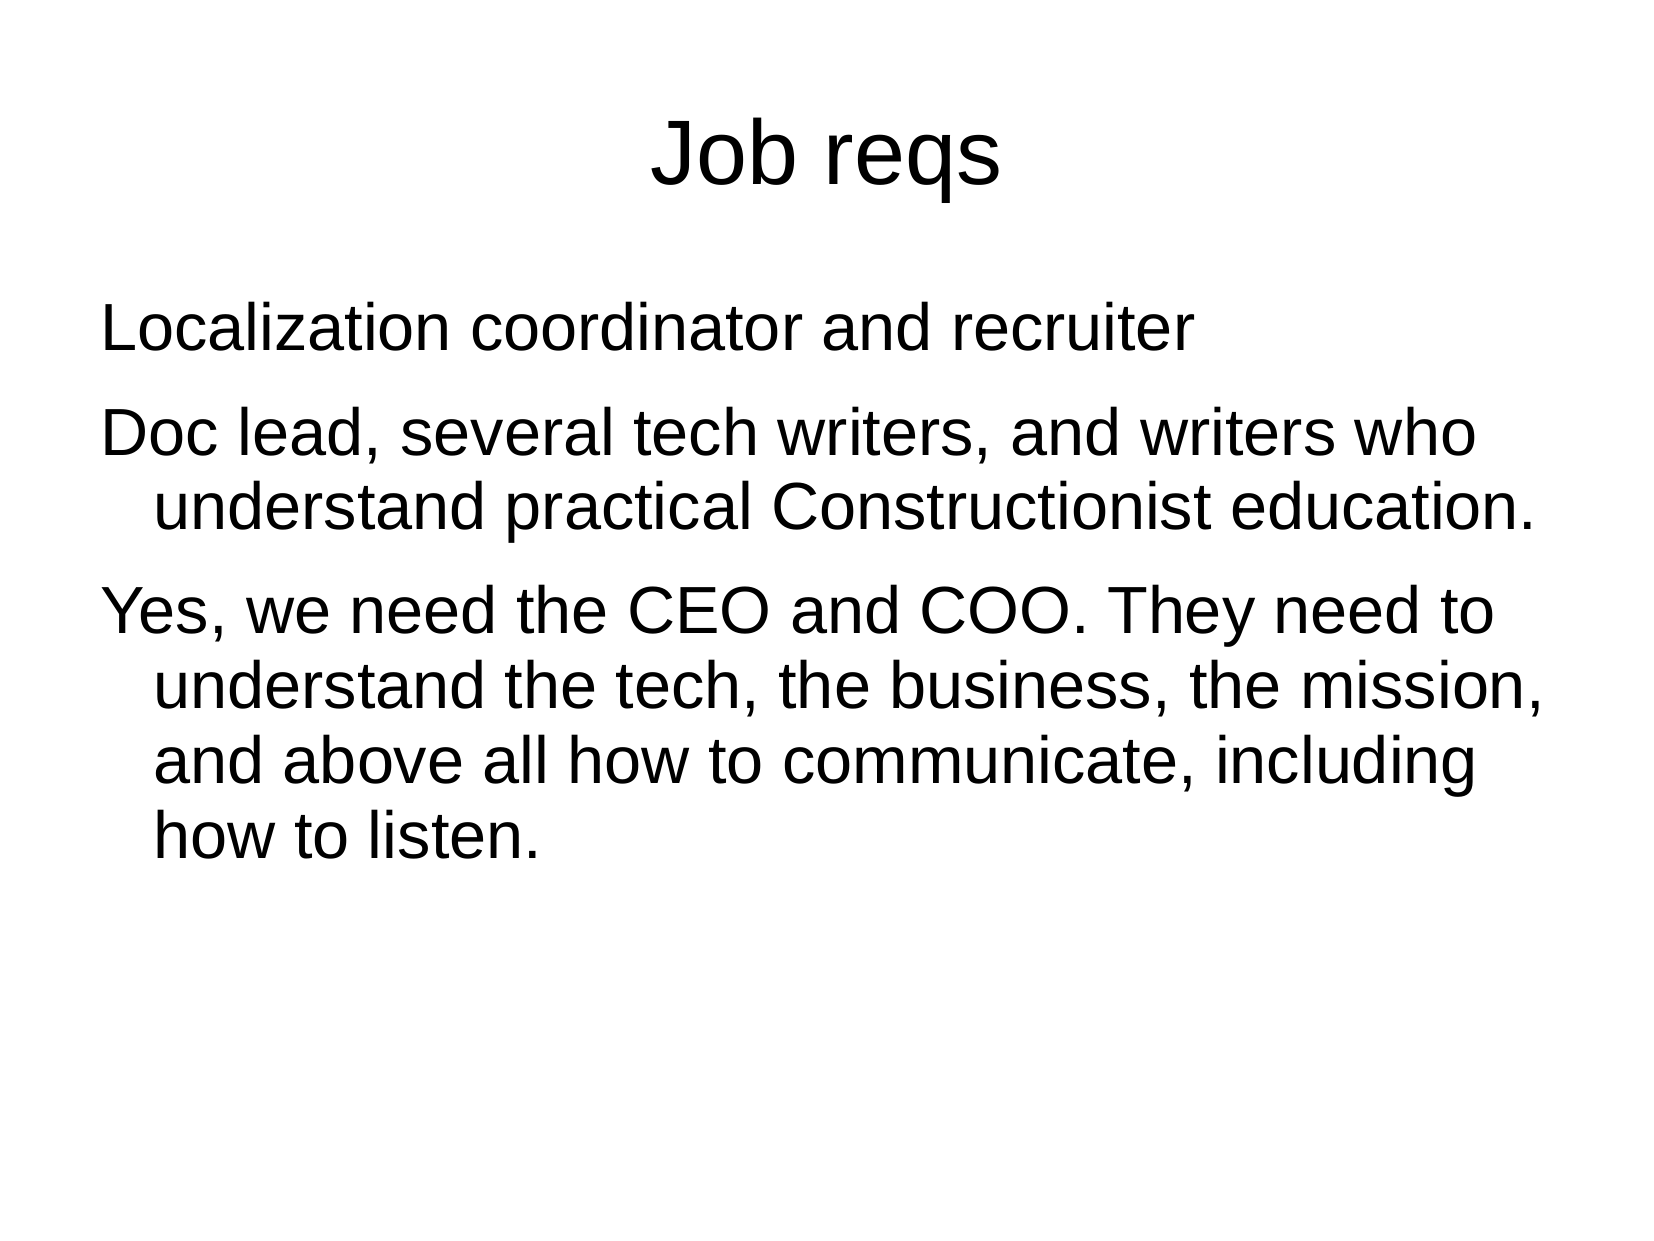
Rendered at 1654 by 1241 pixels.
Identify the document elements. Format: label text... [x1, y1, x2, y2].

list Localization coordinator and recruiter Doc lead, several tech writers, and writers who understand practical Constructionist education. Yes, we need the CEO and COO. They need to understand the tech, the business, the mission, and above all how to communicate, including how to listen. [82, 290, 1571, 1094]
title Job reqs [82, 56, 1571, 250]
